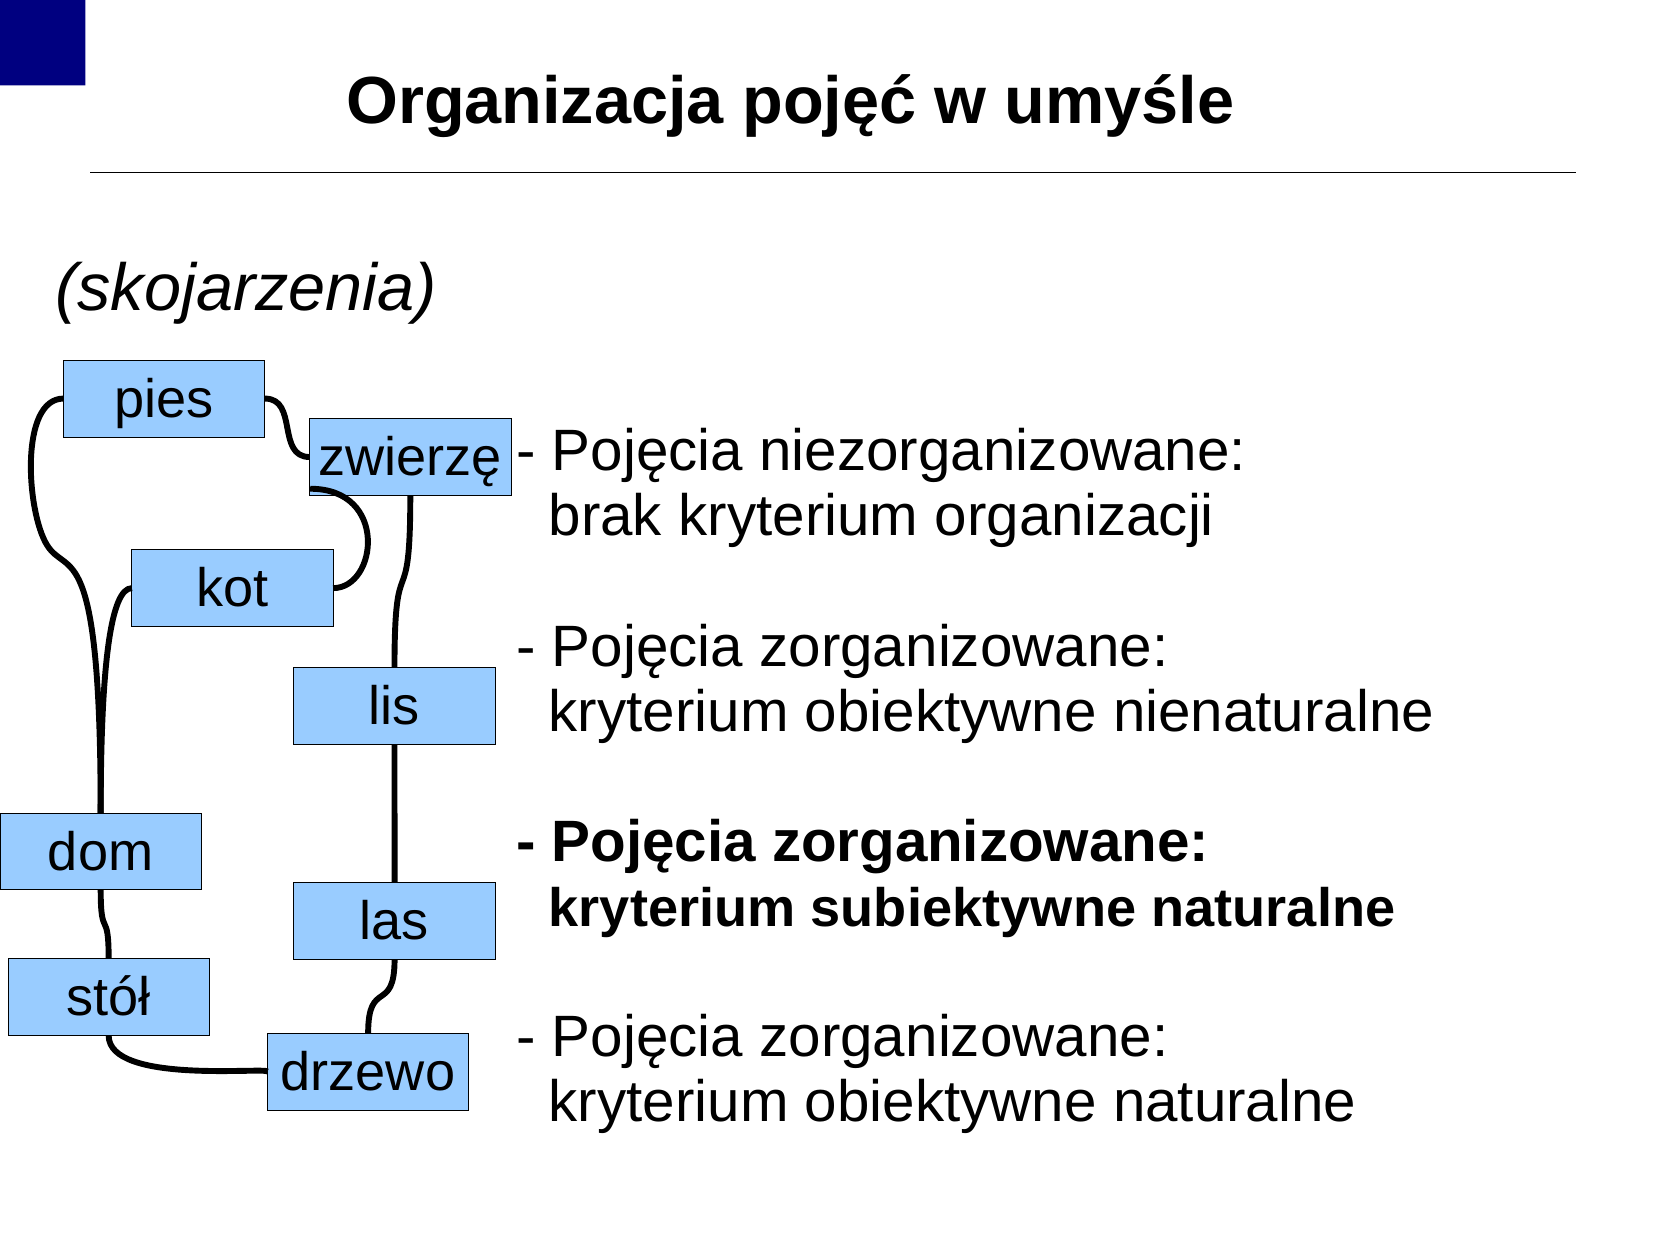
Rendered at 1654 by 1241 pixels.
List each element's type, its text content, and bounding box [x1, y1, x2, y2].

text_box [0, 0, 86, 86]
text_box - Pojęcia niezorganizowane: brak kryterium organizacji - Pojęcia zorganizowane: kryterium obiektywne nienaturalne - Pojęcia zorganizowane: kryterium subiektywne naturalne - Pojęcia zorganizowane: kryterium obiektywne naturalne [501, 410, 1654, 1241]
text_box stół [8, 958, 210, 1036]
text_box zwierzę [309, 418, 512, 496]
text_box lis [293, 667, 496, 745]
text_box kot [131, 549, 334, 627]
text_box drzewo [267, 1033, 469, 1111]
text_box las [293, 882, 496, 960]
text_box pies [63, 360, 265, 438]
text_box dom [0, 813, 202, 890]
text_box (skojarzenia) [40, 242, 502, 336]
text_box Organizacja pojęć w umyśle [331, 56, 1469, 149]
